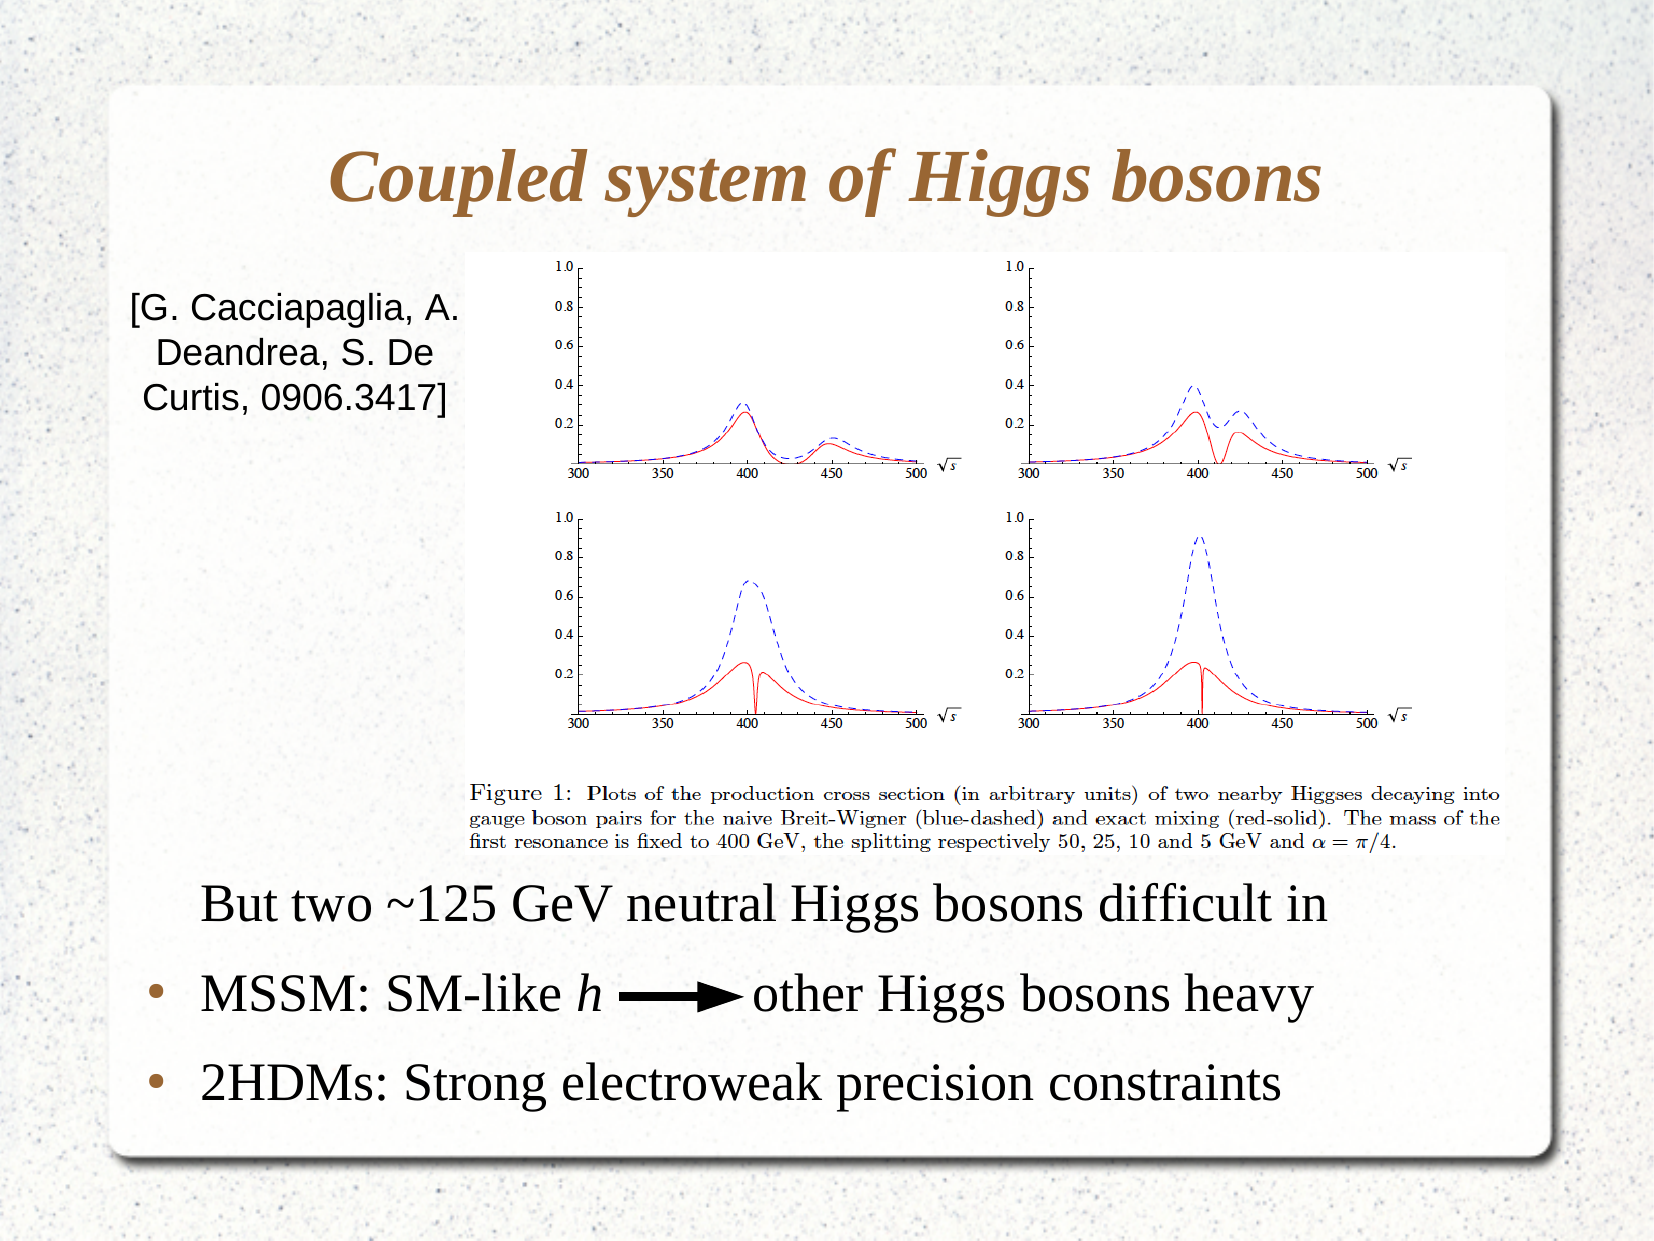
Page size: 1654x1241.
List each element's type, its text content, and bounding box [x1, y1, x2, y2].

text_box [G. Cacciapaglia, A. Deandrea, S. De Curtis, 0906.3417] [95, 275, 495, 426]
title Coupled system of Higgs bosons [118, 96, 1536, 256]
picture [0, 0, 1654, 1241]
list But two ~125 GeV neutral Higgs bosons difficult in MSSM: SM-like h other Higgs bosons heavy 2HDMs: Strong electroweak precision constraints [129, 873, 1510, 1141]
